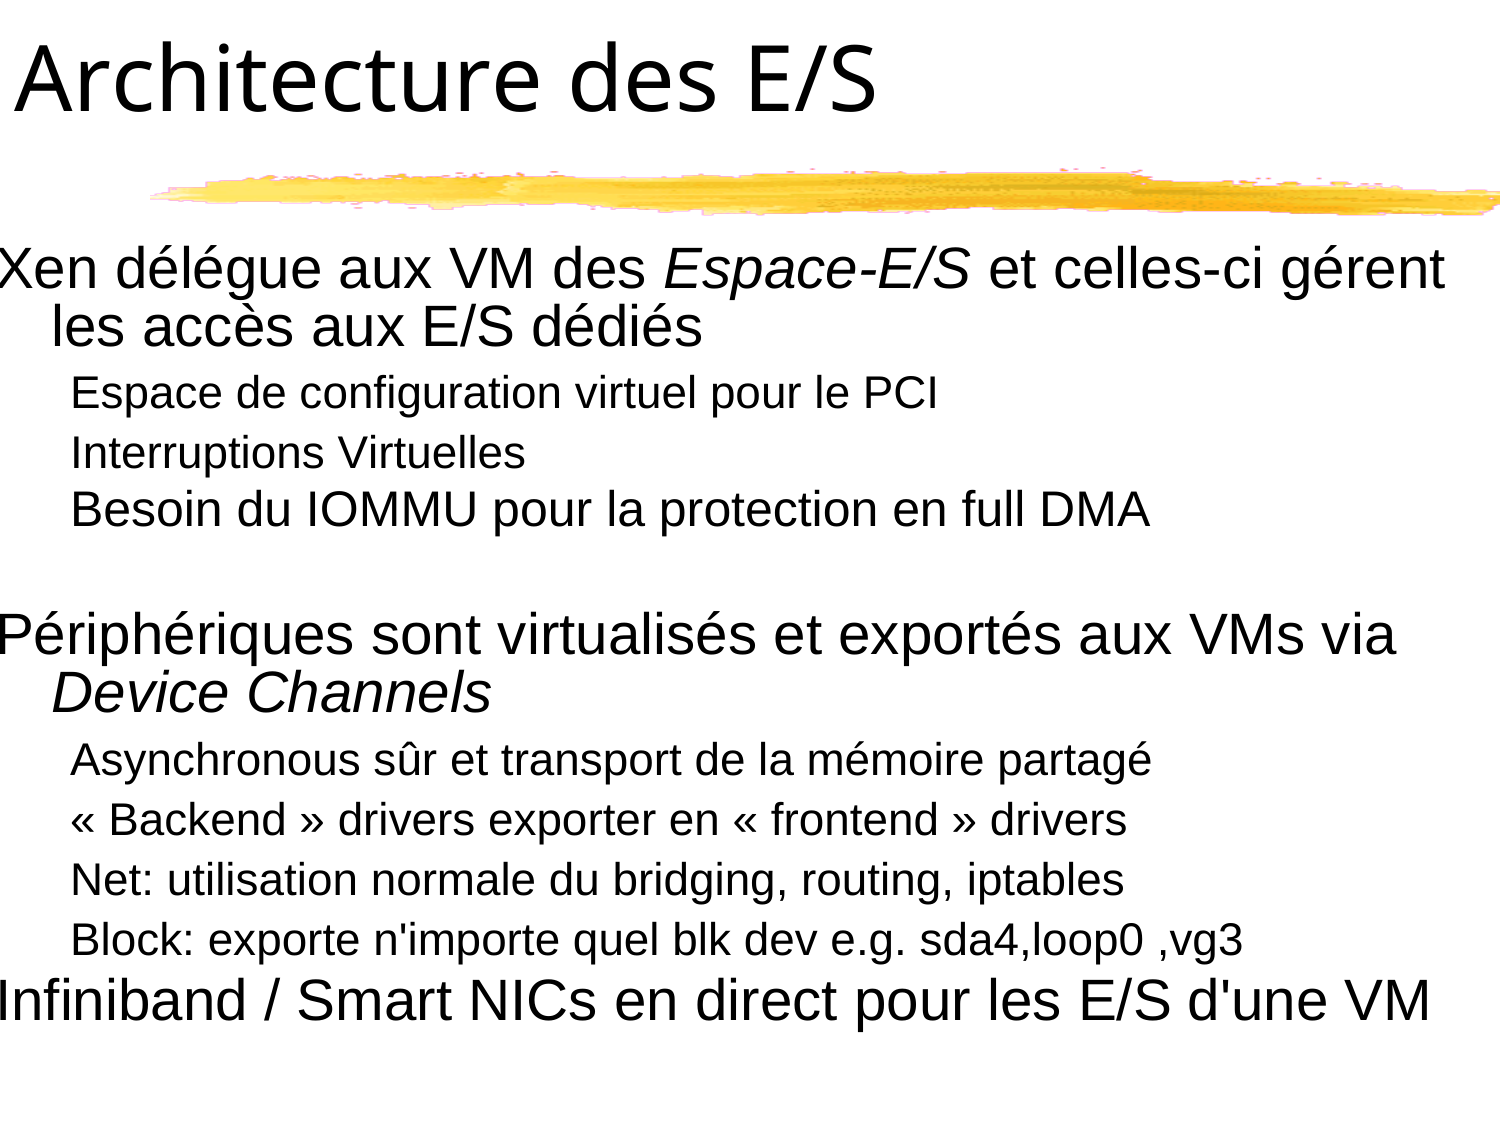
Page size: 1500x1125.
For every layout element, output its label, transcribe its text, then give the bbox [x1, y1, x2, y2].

list Xen délégue aux VM des Espace-E/S et celles-ci gérent les accès aux E/S dédiés Espace de configuration virtuel pour le PCI Interruptions Virtuelles Besoin du IOMMU pour la protection en full DMA Périphériques sont virtualisés et exportés aux VMs via Device Channels Asynchronous sûr et transport de la mémoire partagé « Backend » drivers exporter en « frontend » drivers Net: utilisation normale du bridging, routing, iptables Block: exporte n'importe quel blk dev e.g. sda4,loop0 ,vg3 Infiniband / Smart NICs en direct pour les E/S d'une VM [0, 234, 1500, 1044]
title Architecture des E/S [0, 0, 1500, 141]
picture [150, 162, 1500, 226]
